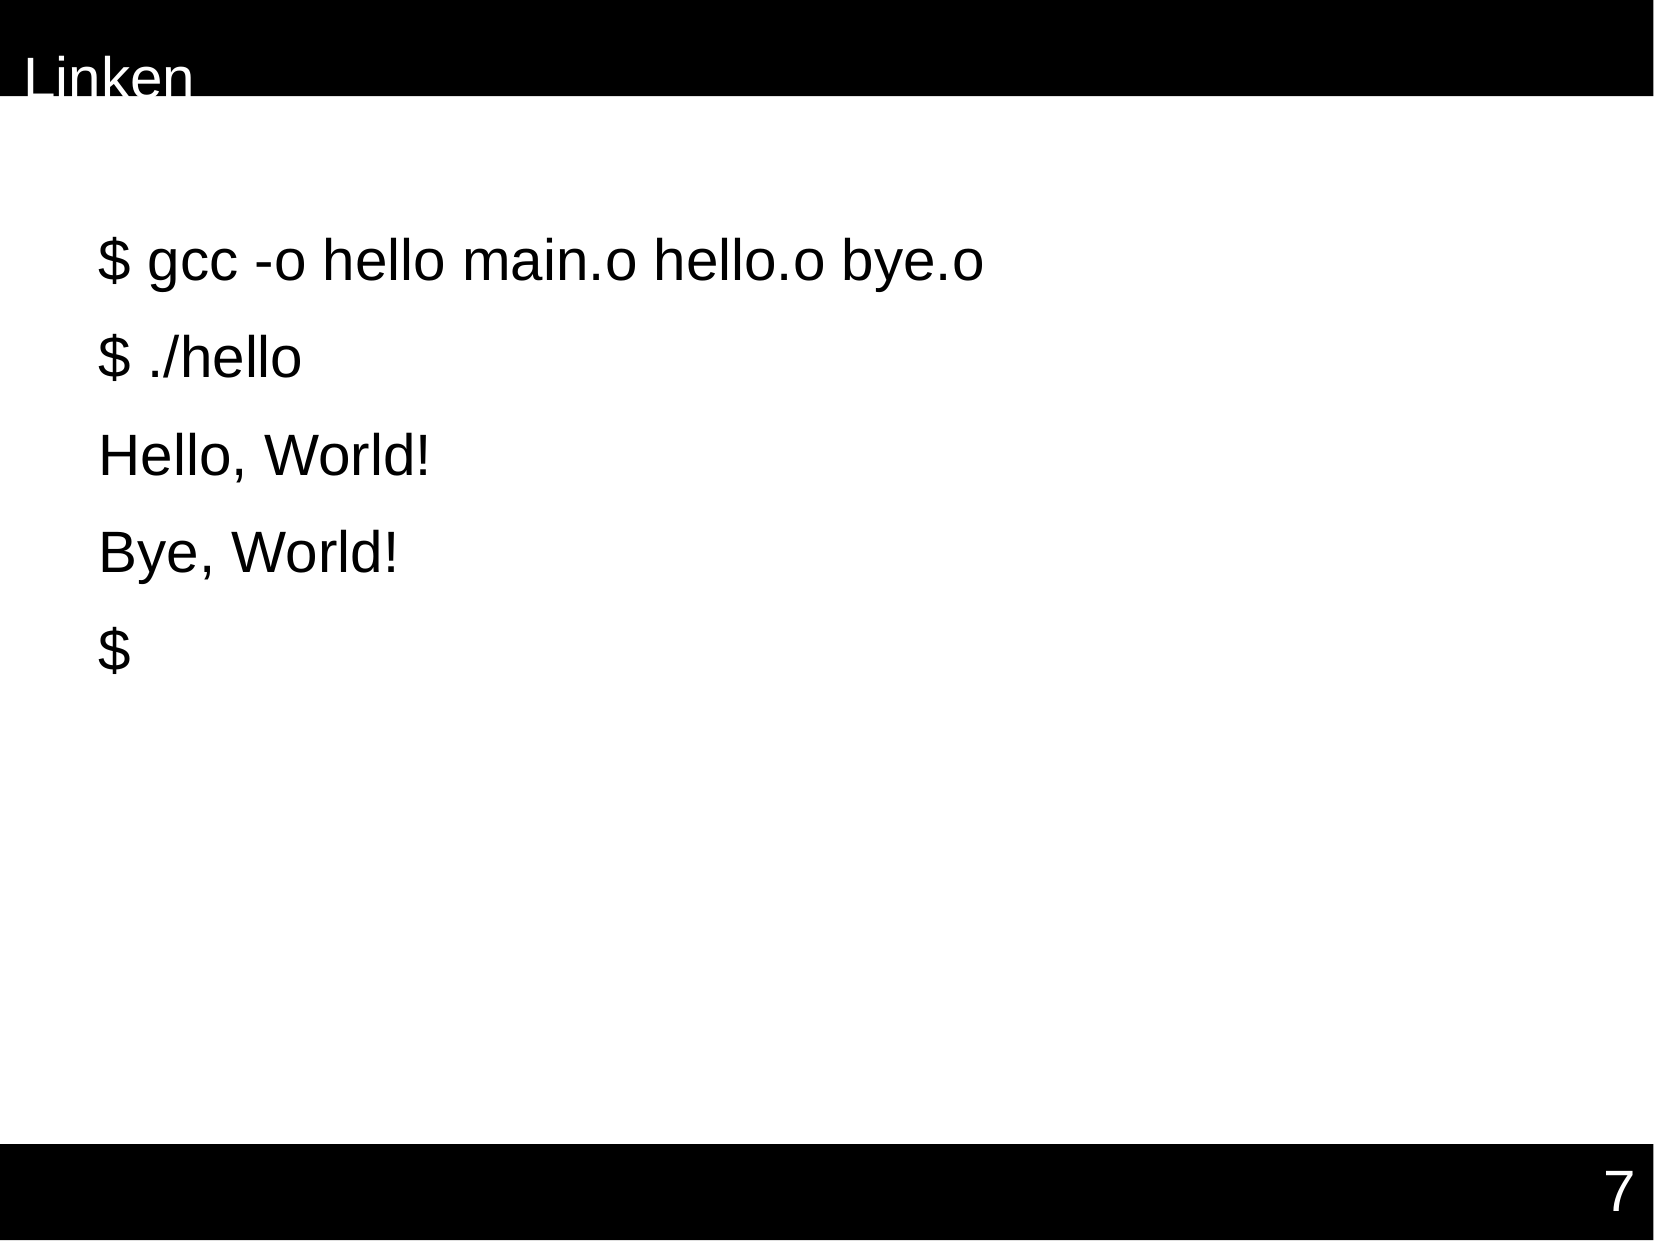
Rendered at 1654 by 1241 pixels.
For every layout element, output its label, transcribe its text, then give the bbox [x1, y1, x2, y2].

text_box $ gcc -o hello main.o hello.o bye.o $ ./hello Hello, World! Bye, World! $ [84, 187, 1654, 853]
text_box Linken [8, 5, 766, 94]
